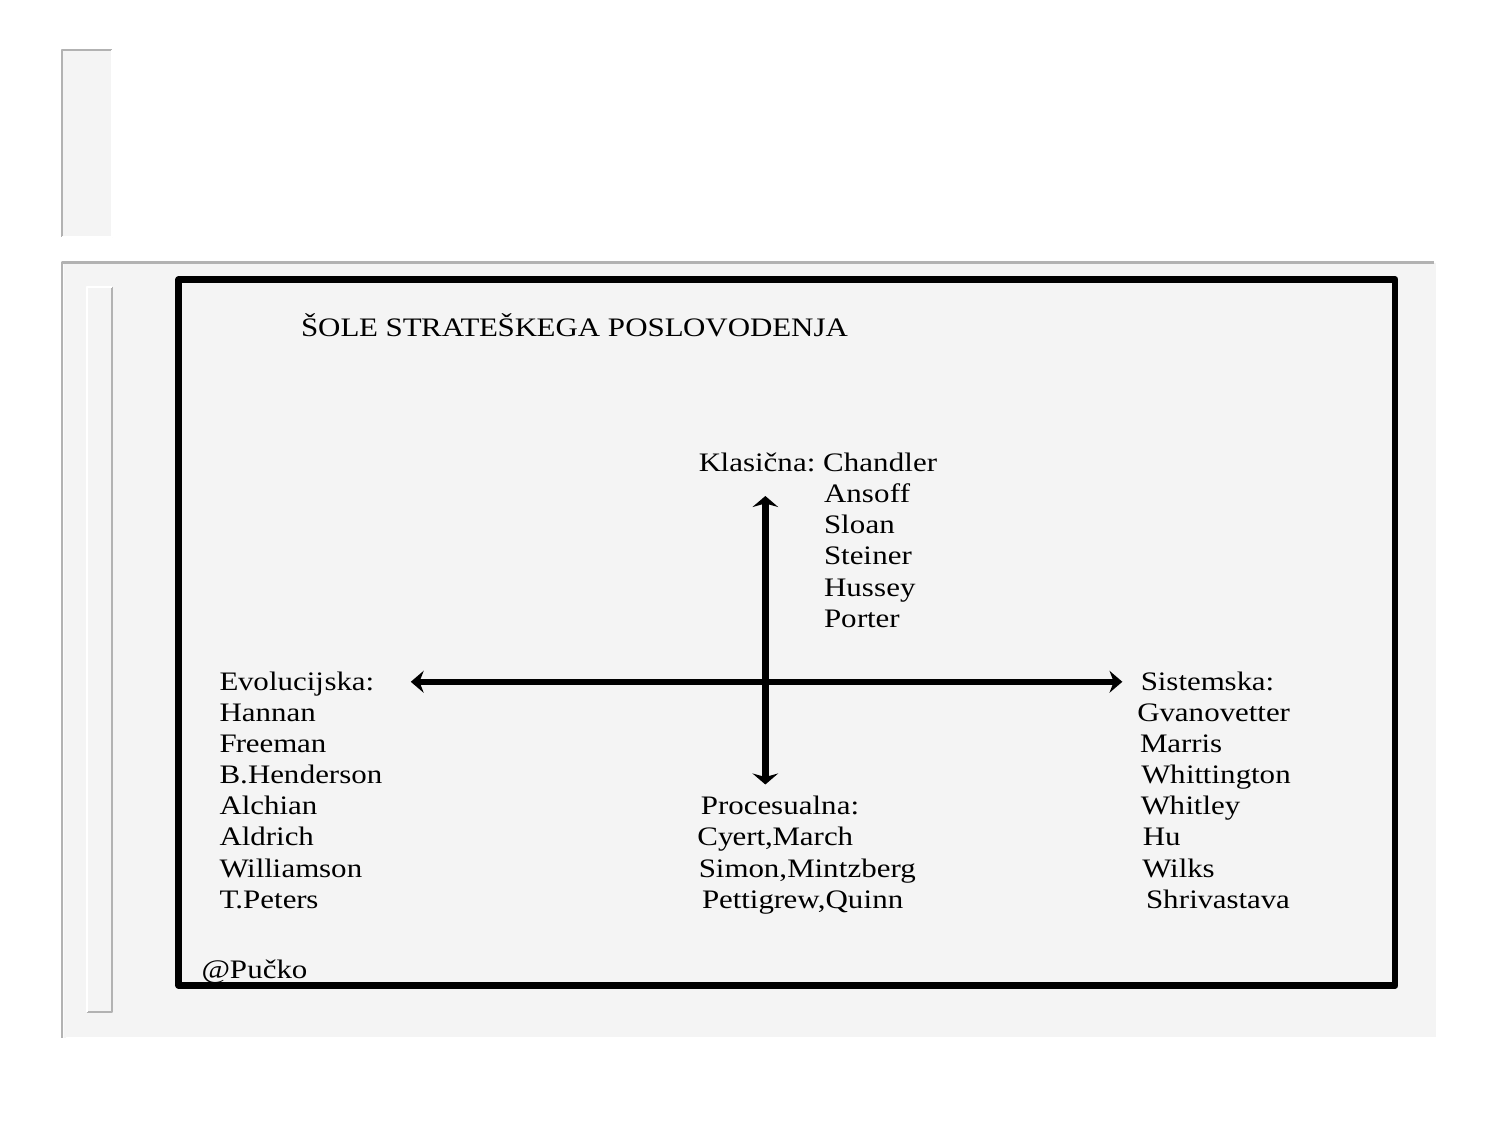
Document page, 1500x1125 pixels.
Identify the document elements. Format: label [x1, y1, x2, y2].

picture [162, 265, 1424, 1000]
